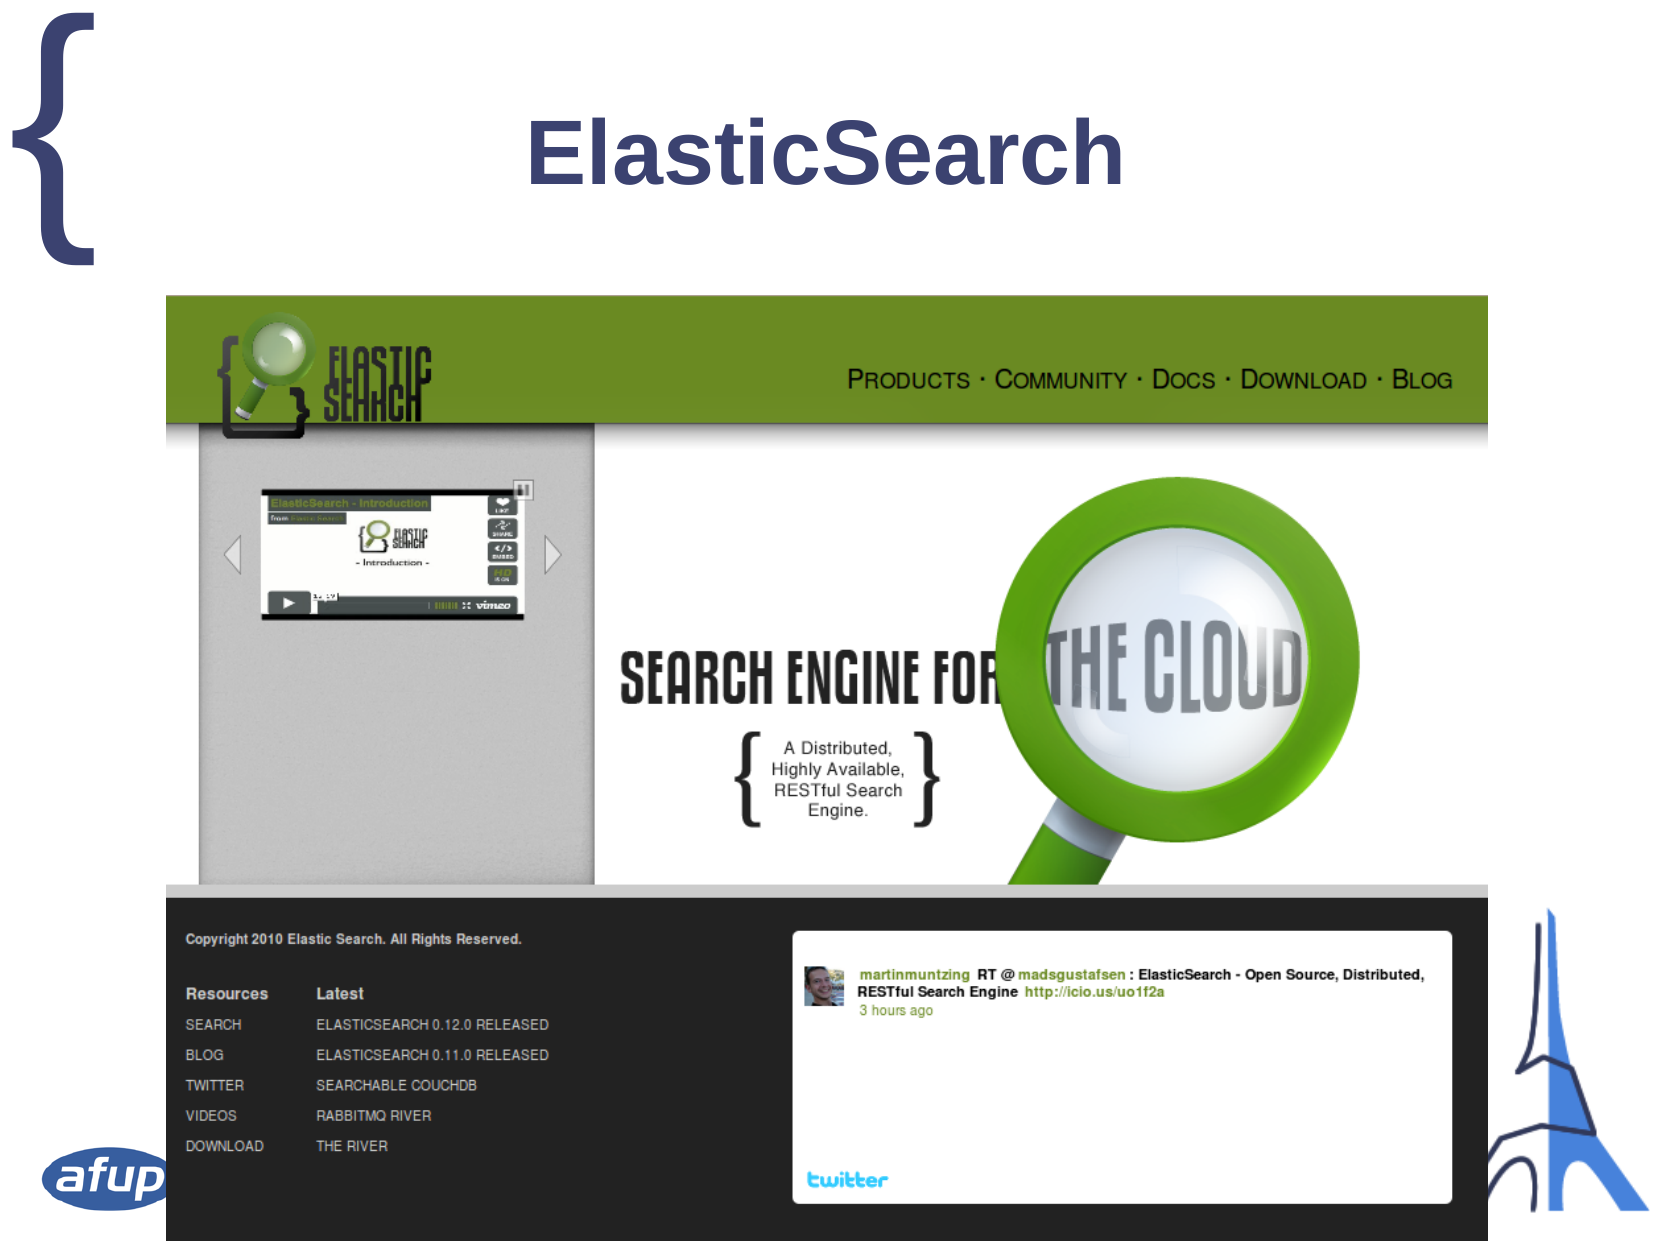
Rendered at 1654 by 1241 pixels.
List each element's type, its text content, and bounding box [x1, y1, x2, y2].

picture [41, 295, 1650, 1241]
title ElasticSearch [82, 56, 1571, 250]
